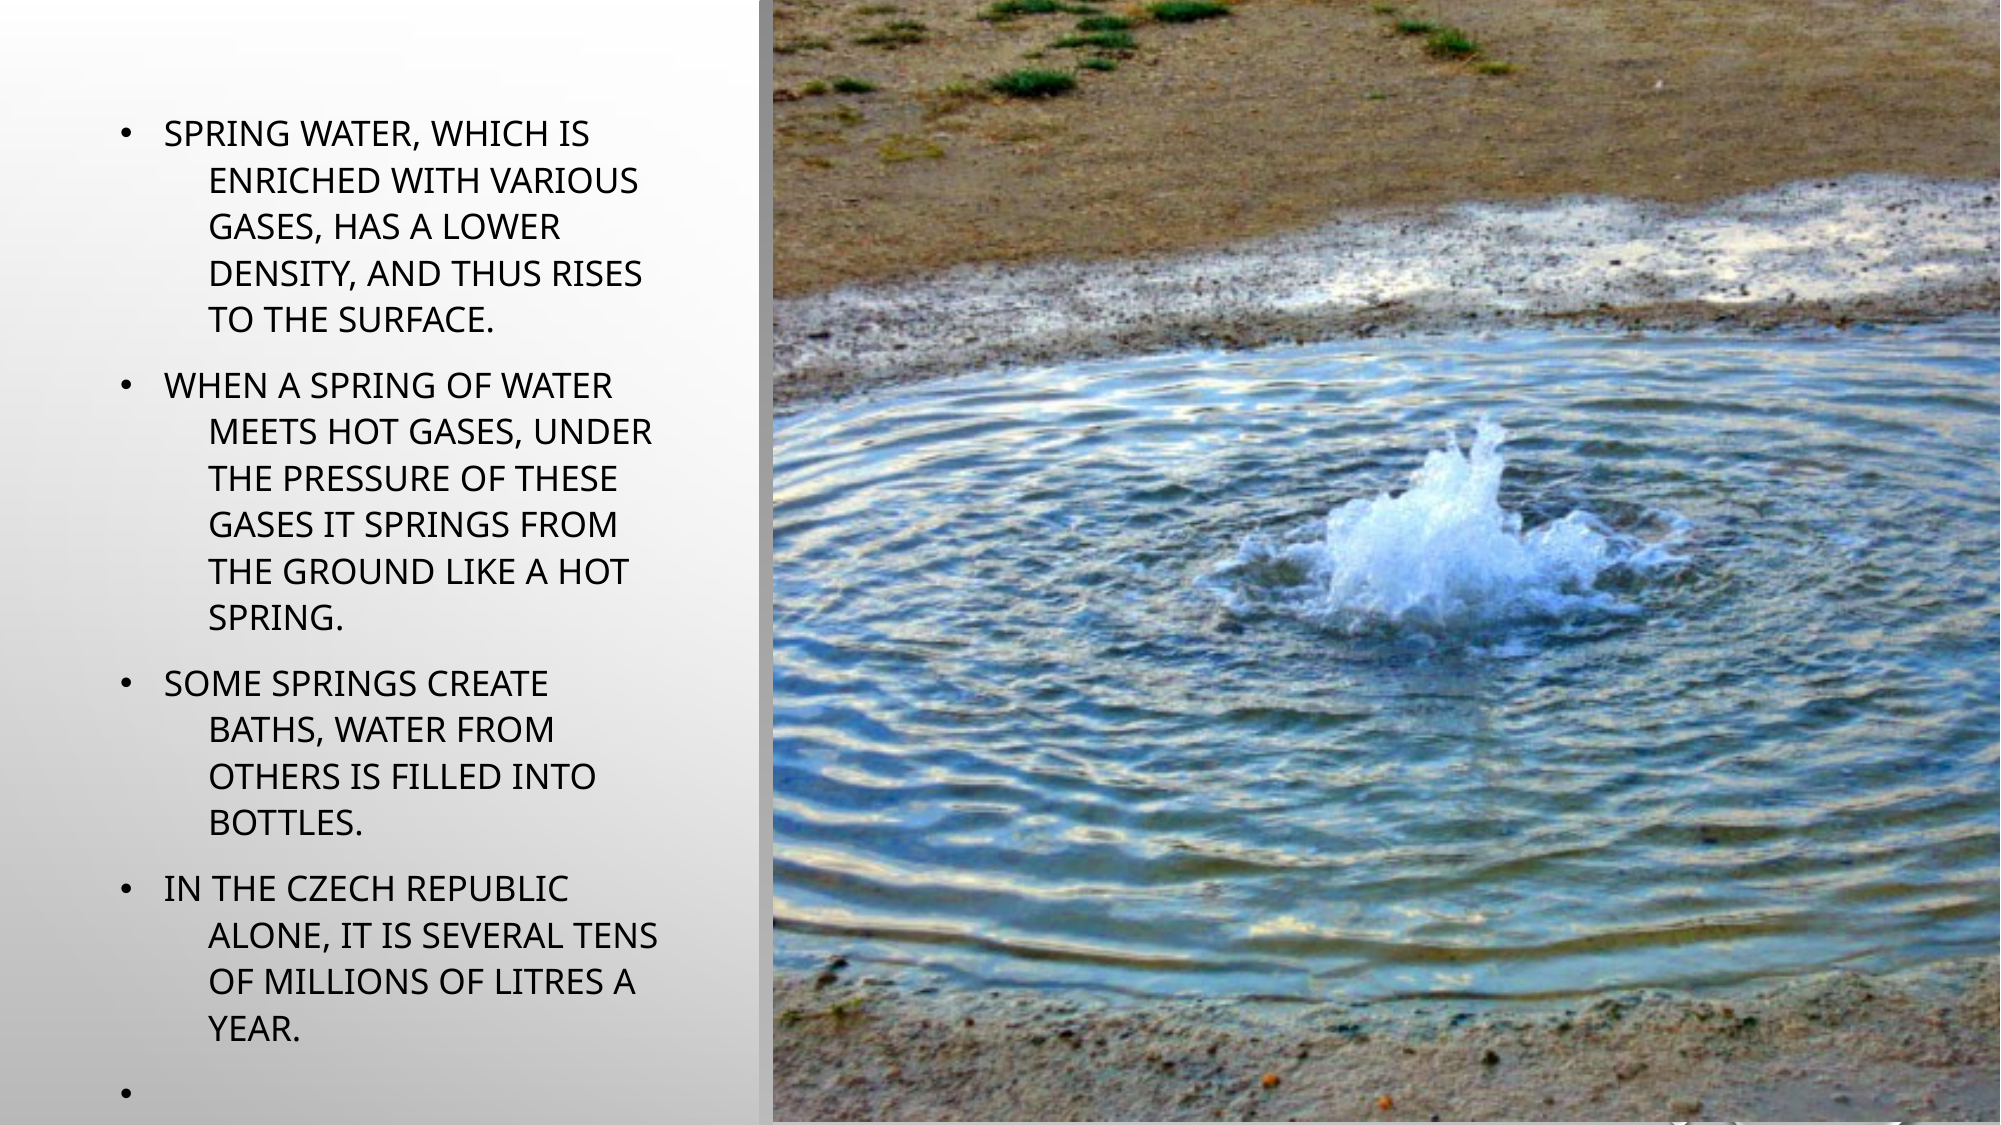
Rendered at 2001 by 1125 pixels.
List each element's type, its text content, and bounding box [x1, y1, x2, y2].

picture [0, 0, 760, 1125]
picture [762, 0, 2000, 1125]
list Spring water, which is enriched with various gases, has a lower density, and thus rises to the surface. When a spring of water meets hot gases, under the pressure of these gases it springs from the ground like a hot spring. Some springs create baths, water from others is filled into bottles. In the Czech Republic alone, it is several tens of millions of litres a year. [104, 99, 684, 1062]
